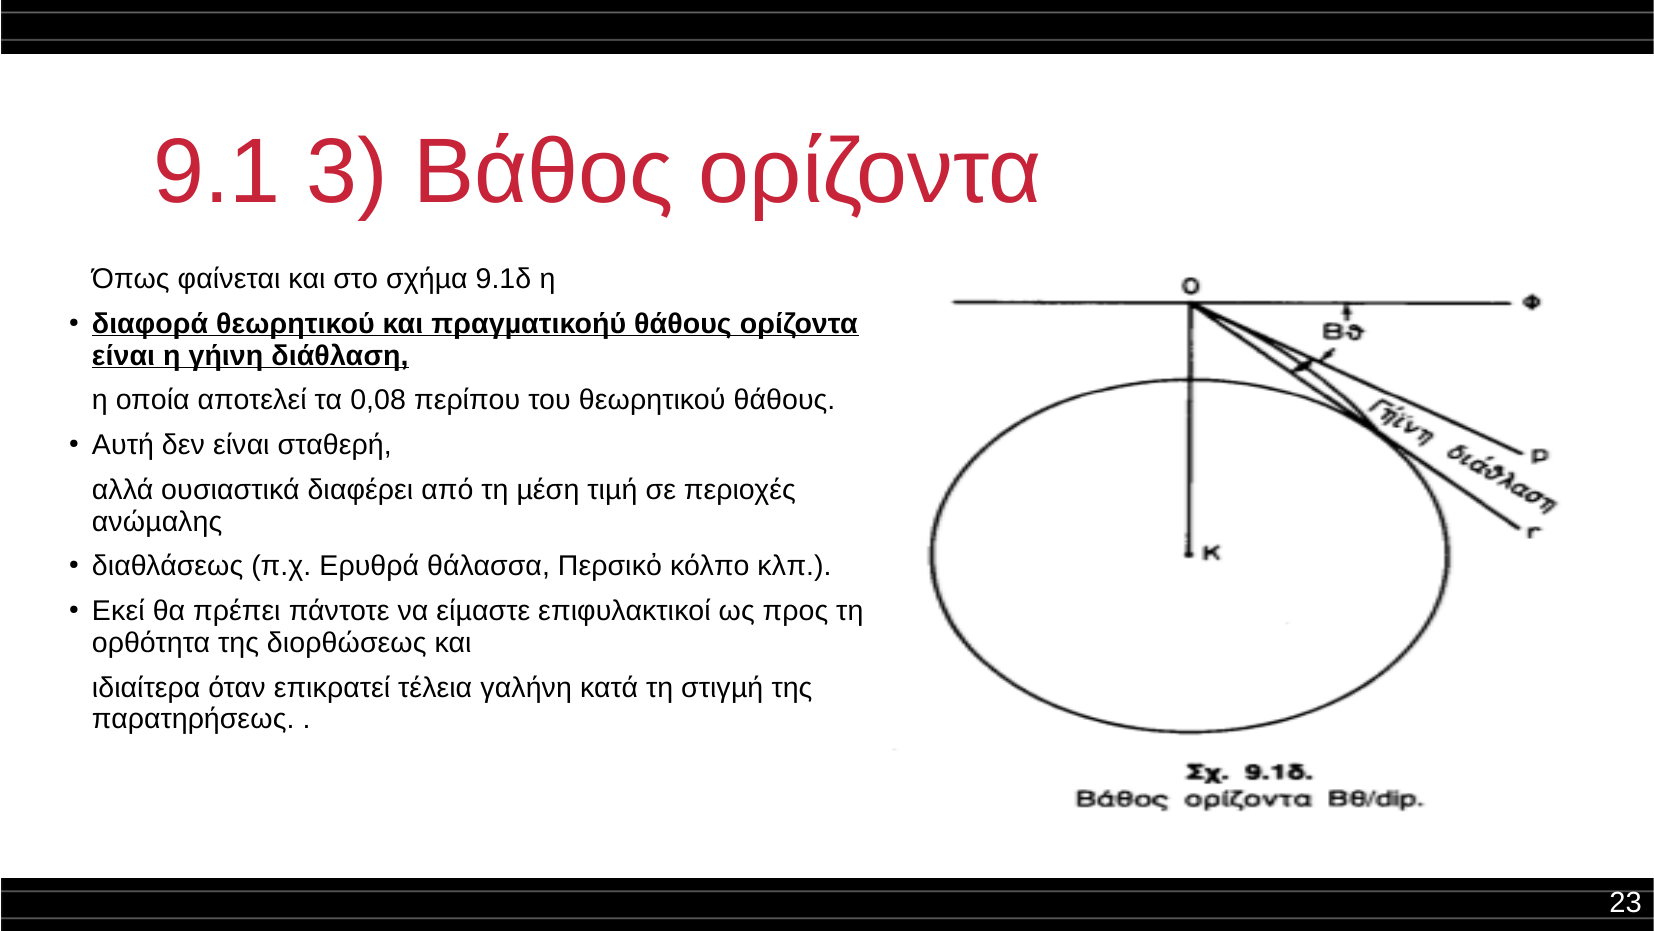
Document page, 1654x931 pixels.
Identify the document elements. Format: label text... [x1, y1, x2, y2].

picture [862, 247, 1613, 826]
list Όπως φαίνεται και στο σχήµα 9.1δ η διαφορά θεωρητικού και πραγµατικοήύ θάθους ορίζοντα είναι η γήινη διάθλαση, η οποία αποτελεί τα 0,08 περίπου του θεωρητικού θάθους. Αυτή δεν είναι σταθερή, αλλά ουσιαστικά διαφέρει από τη µέση τιµή σε περιοχές ανώµαλης διαθλάσεως (π.χ. Ερυθρά θάλασσα, Περσικὀ κόλπο κλπ.). Εκεί θα πρέπει πάντοτε να είµαστε επιφυλακτικοί ως προς την ορθότητα της διορθώσεως και ιδιαίτερα όταν επικρατεί τέλεια γαλήνη κατά τη στιγµή της παρατηρήσεως. . [61, 262, 862, 826]
picture [1, 878, 1654, 931]
title 9.1 3) Βάθος ορίζοντα [82, 92, 1571, 249]
picture [1, 0, 1654, 54]
